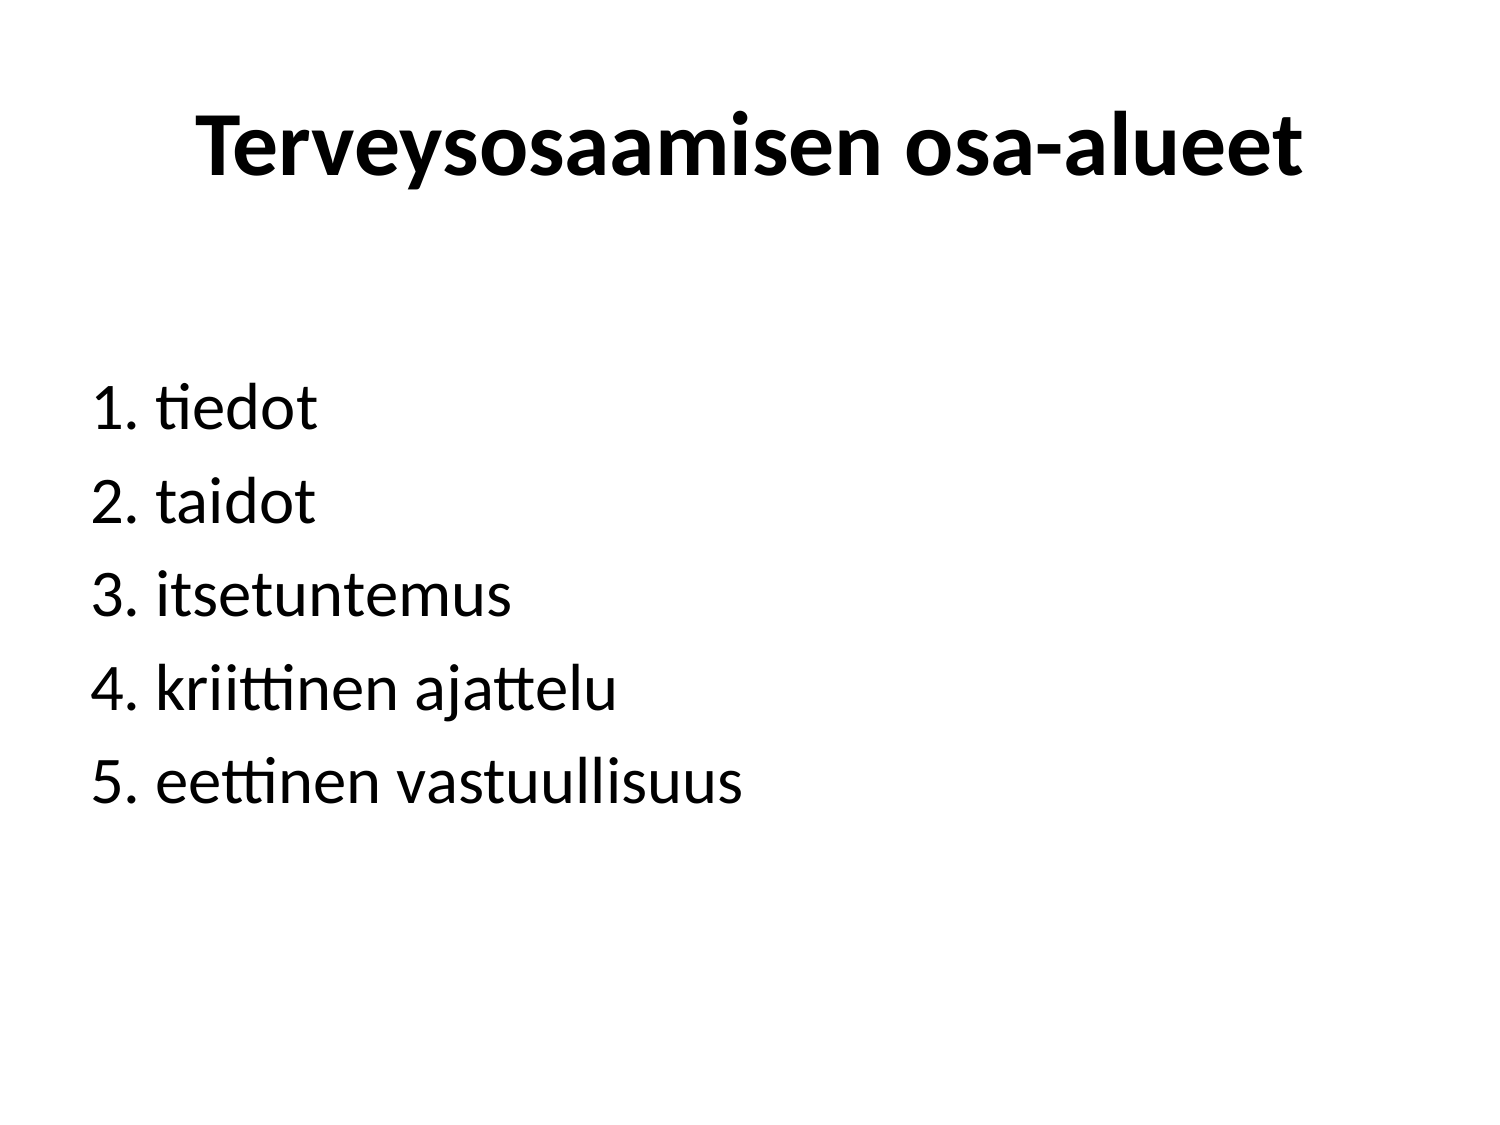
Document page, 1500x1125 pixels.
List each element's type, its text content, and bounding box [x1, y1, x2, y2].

list 1. tiedot 2. taidot 3. itsetuntemus 4. kriittinen ajattelu 5. eettinen vastuullisuus [75, 262, 1425, 1005]
title Terveysosaamisen osa-alueet [75, 45, 1425, 233]
